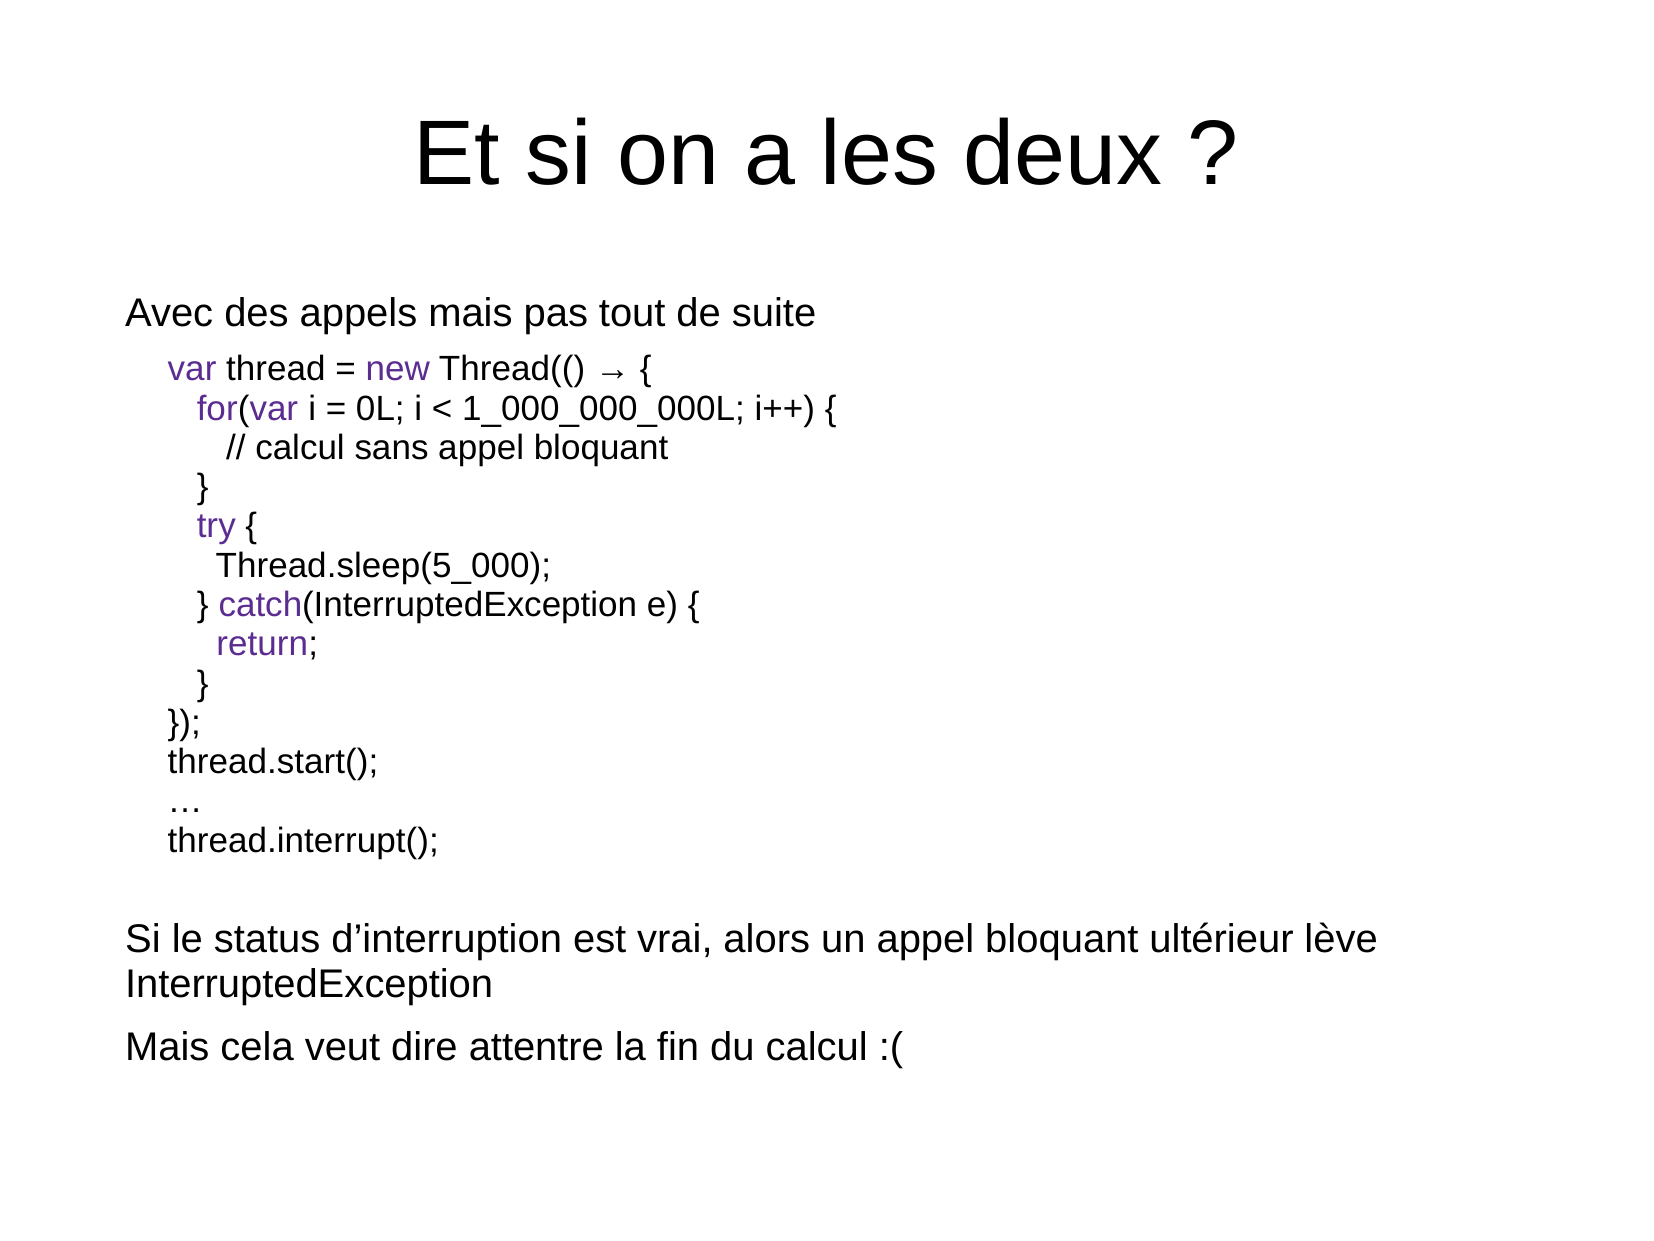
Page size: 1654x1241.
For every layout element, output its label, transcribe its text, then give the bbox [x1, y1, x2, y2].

list Avec des appels mais pas tout de suite var thread = new Thread(() → { for(var i = 0L; i < 1_000_000_000L; i++) { // calcul sans appel bloquant } try { Thread.sleep(5_000); } catch(InterruptedException e) { return; } }); thread.start(); … thread.interrupt(); Si le status d’interruption est vrai, alors un appel bloquant ultérieur lève InterruptedException Mais cela veut dire attentre la fin du calcul :( [82, 290, 1571, 1126]
title Et si on a les deux ? [82, 49, 1571, 257]
